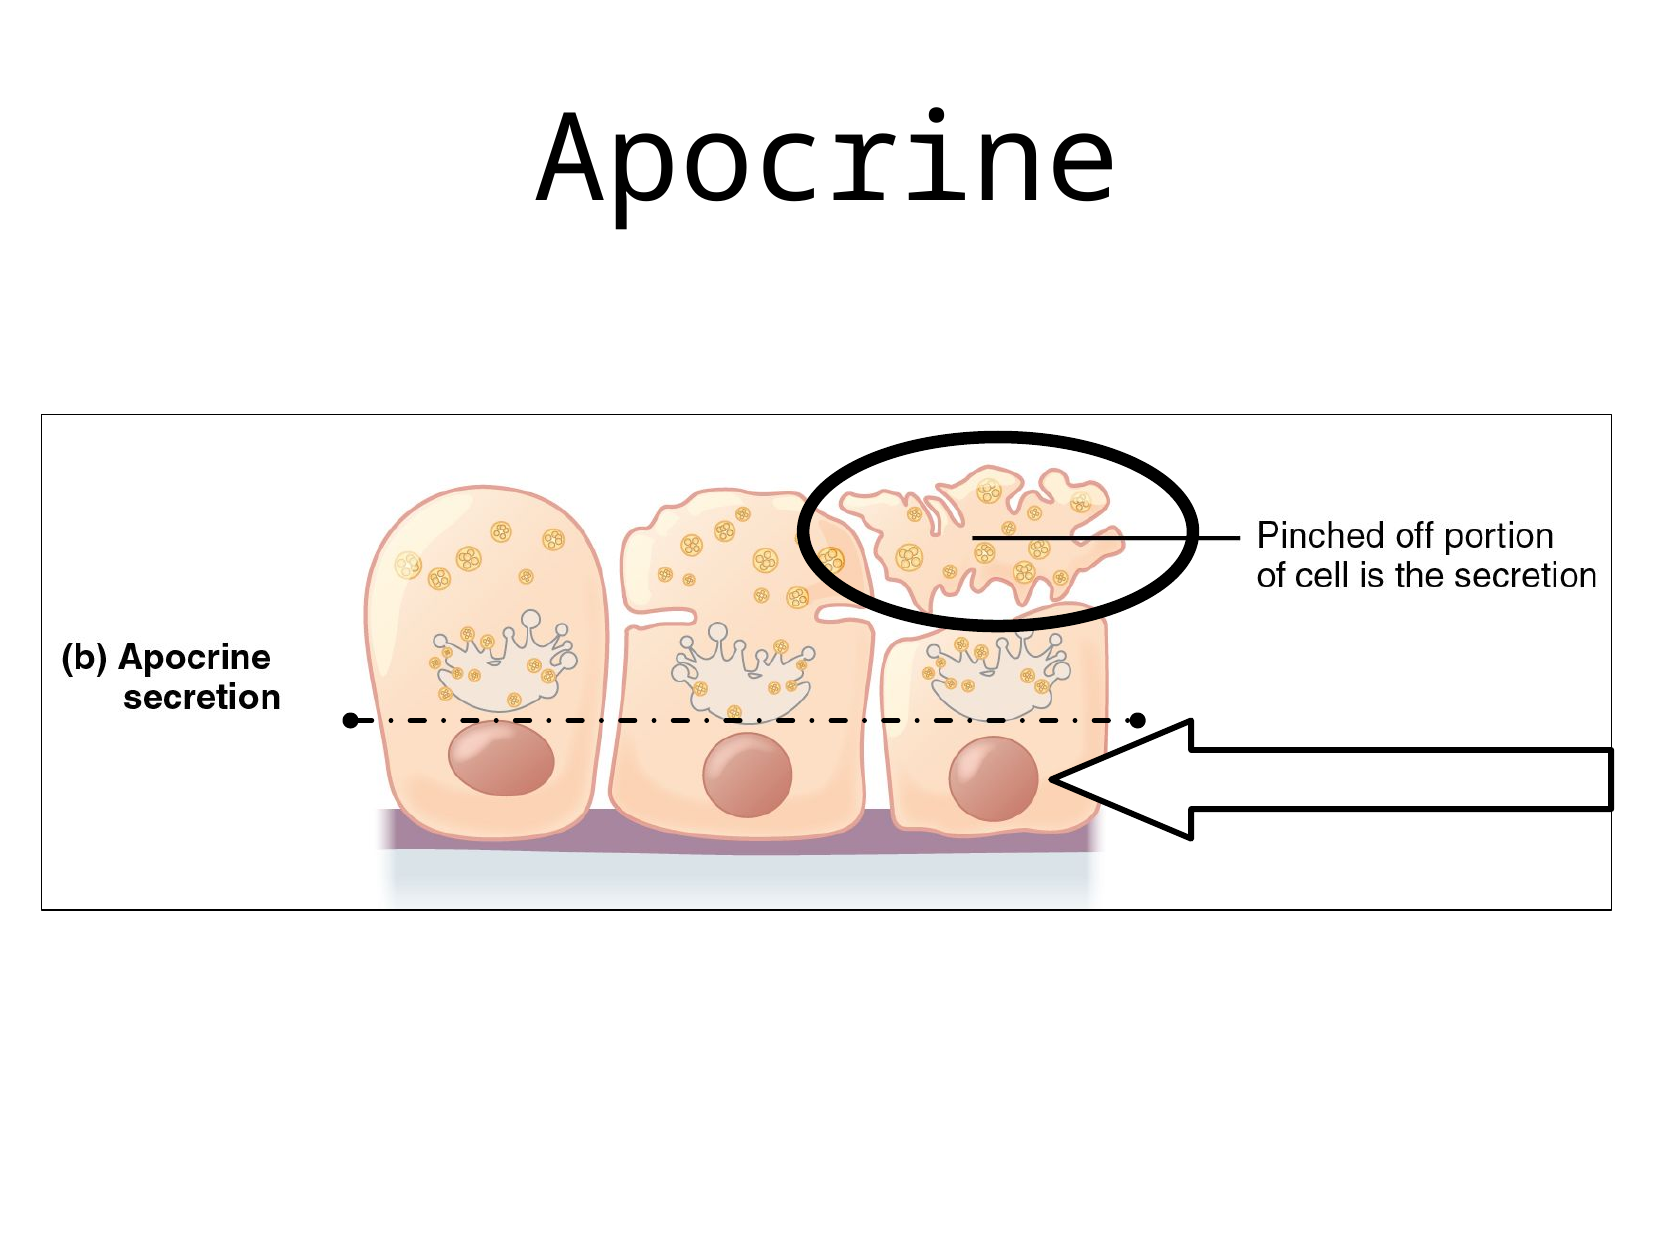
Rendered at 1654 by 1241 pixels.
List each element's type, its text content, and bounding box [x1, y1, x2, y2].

picture [42, 415, 1612, 910]
text_box [1051, 720, 1612, 839]
title Apocrine [82, 49, 1571, 257]
